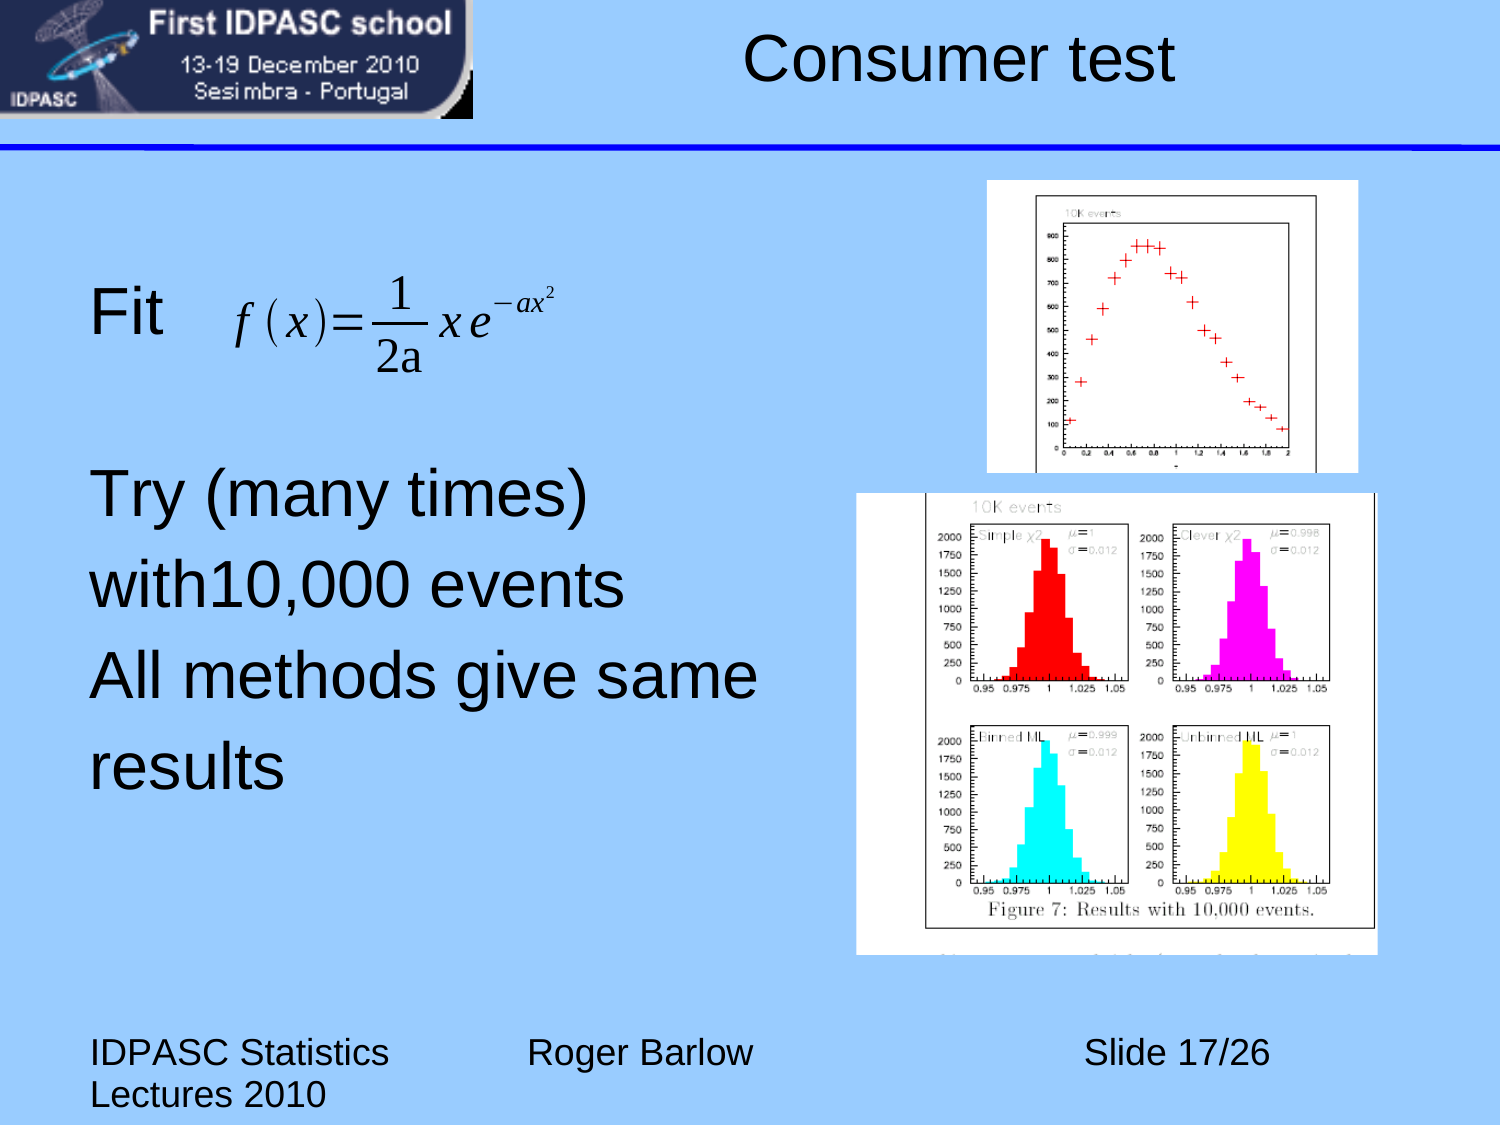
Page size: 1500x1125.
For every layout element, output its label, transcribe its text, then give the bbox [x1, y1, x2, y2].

picture [986, 180, 1359, 473]
title Consumer test [501, 7, 1418, 111]
picture [856, 493, 1378, 955]
picture [0, 0, 473, 119]
list Fit Try (many times) with10,000 events All methods give same results [75, 262, 1425, 1010]
chart [217, 264, 562, 384]
